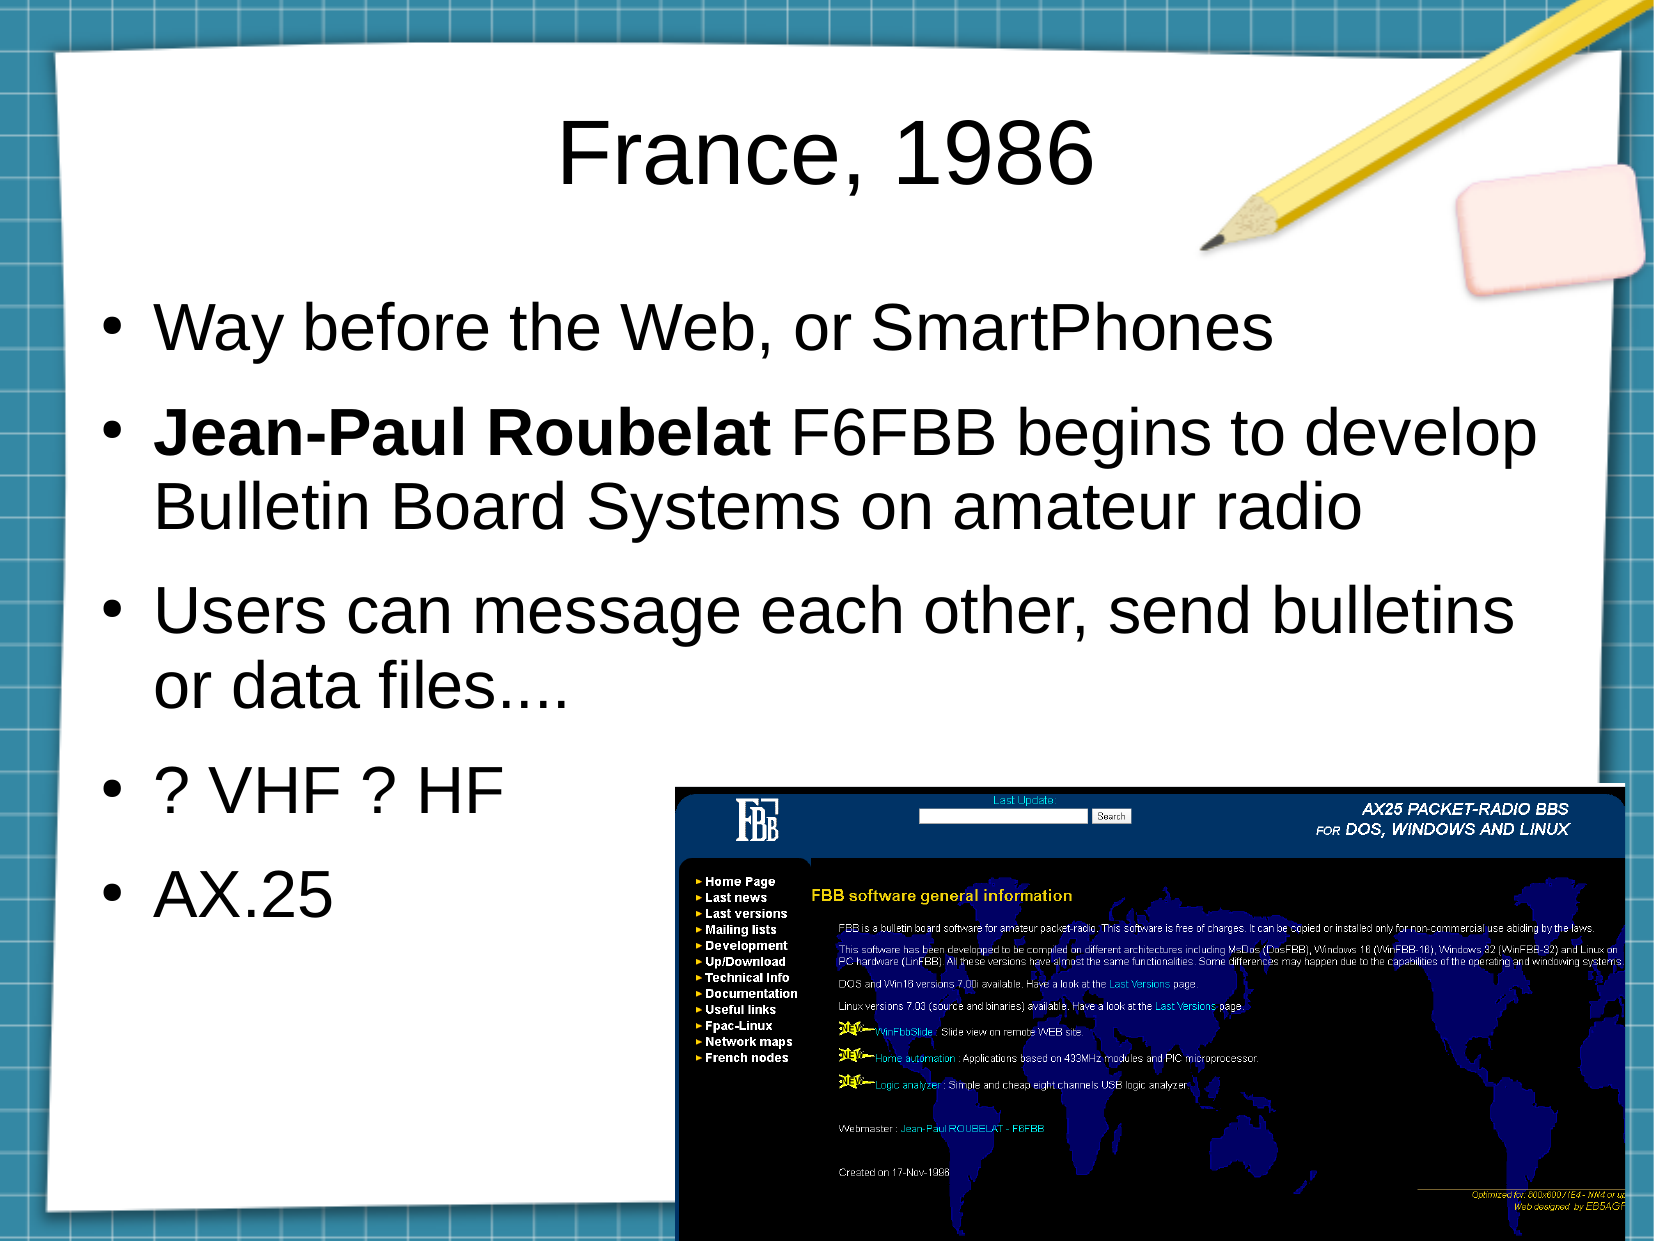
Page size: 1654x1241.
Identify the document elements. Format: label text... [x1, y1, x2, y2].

picture [0, 0, 1654, 1241]
title France, 1986 [82, 49, 1571, 257]
list Way before the Web, or SmartPhones Jean-Paul Roubelat F6FBB begins to develop Bulletin Board Systems on amateur radio Users can message each other, send bulletins or data files.... ? VHF ? HF AX.25 [82, 290, 1571, 1010]
